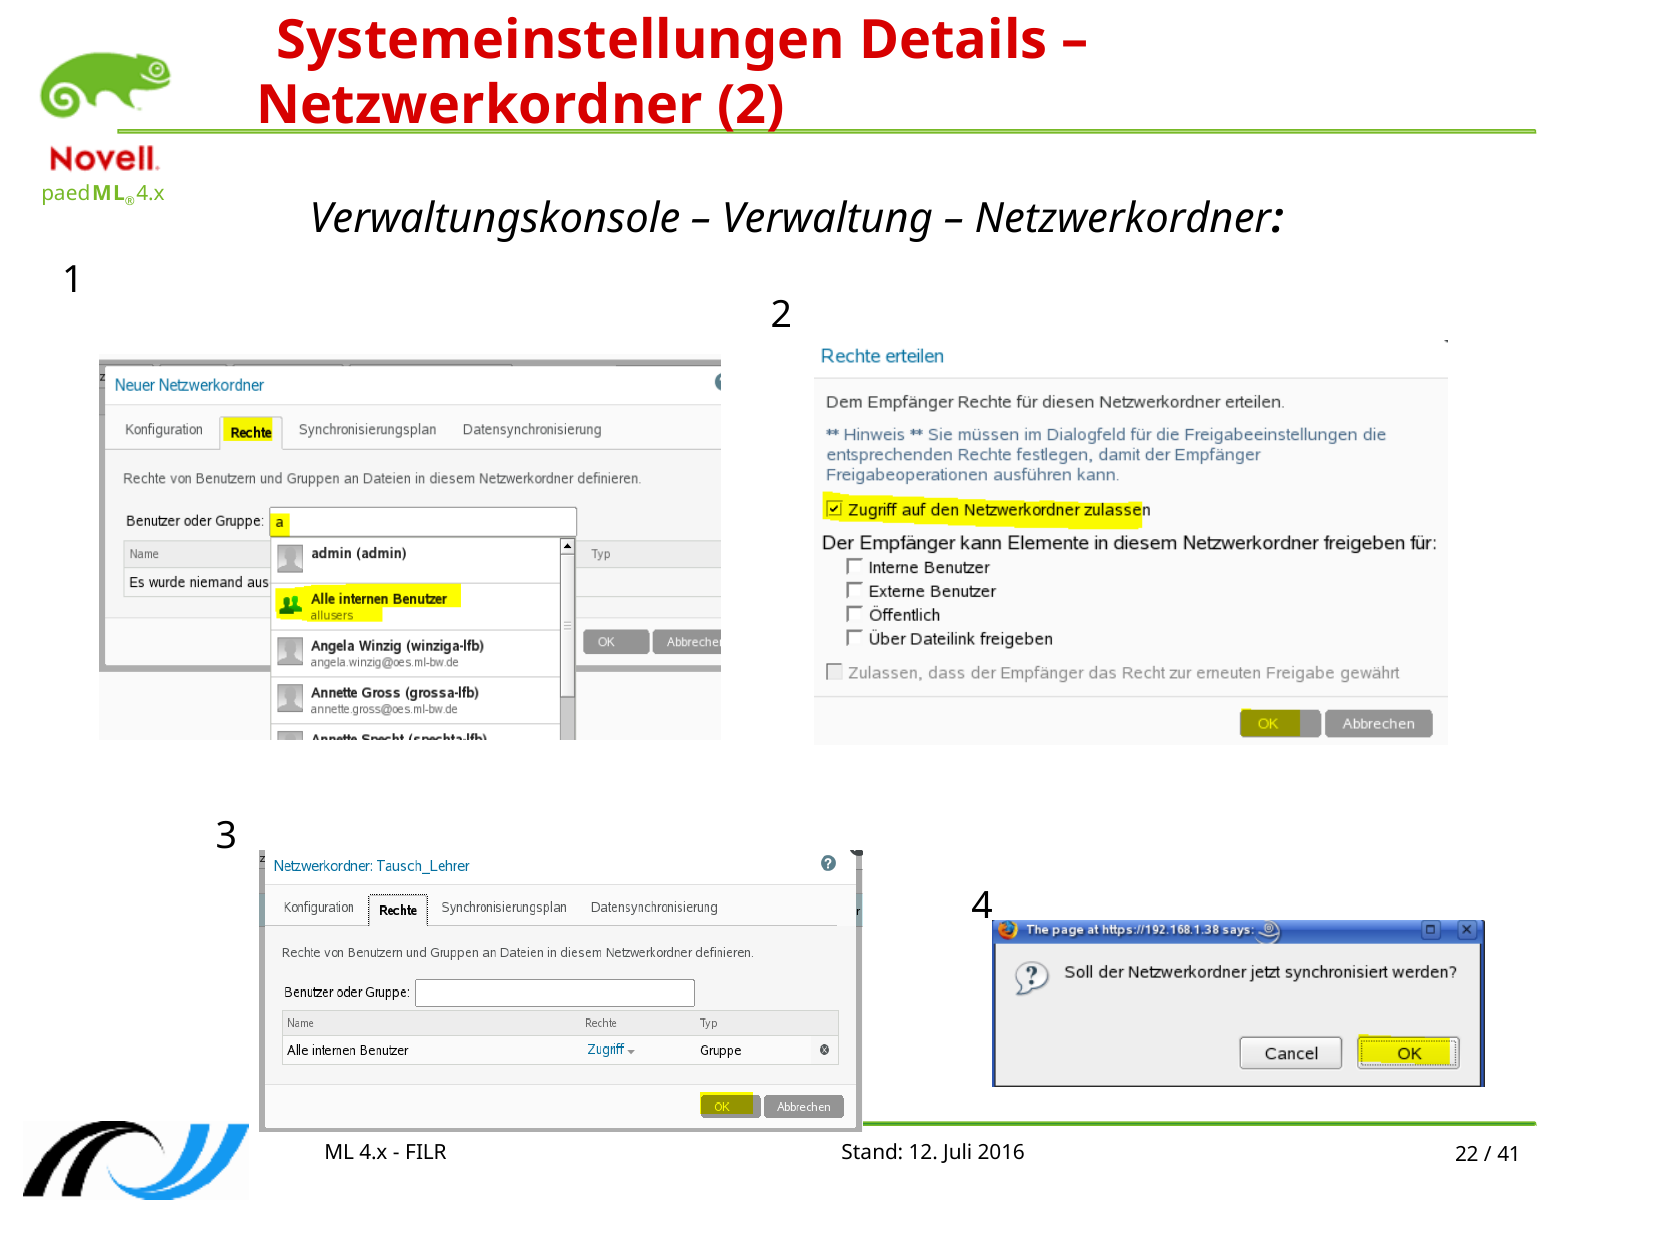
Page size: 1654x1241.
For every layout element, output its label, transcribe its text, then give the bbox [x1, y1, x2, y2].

picture [814, 340, 1448, 745]
text_box 2 [755, 282, 792, 343]
picture [992, 920, 1485, 1087]
list Verwaltungskonsole – Verwaltung – Netzwerkordner: [253, 190, 1530, 479]
text_box 3 [200, 803, 249, 863]
picture [23, 1121, 249, 1200]
text_box 1 [47, 248, 83, 308]
picture [99, 354, 721, 740]
picture [26, 35, 184, 193]
picture [259, 850, 863, 1132]
title Systemeinstellungen Details – Netzwerkordner (2) [256, 4, 1530, 134]
text_box 4 [956, 873, 1004, 934]
